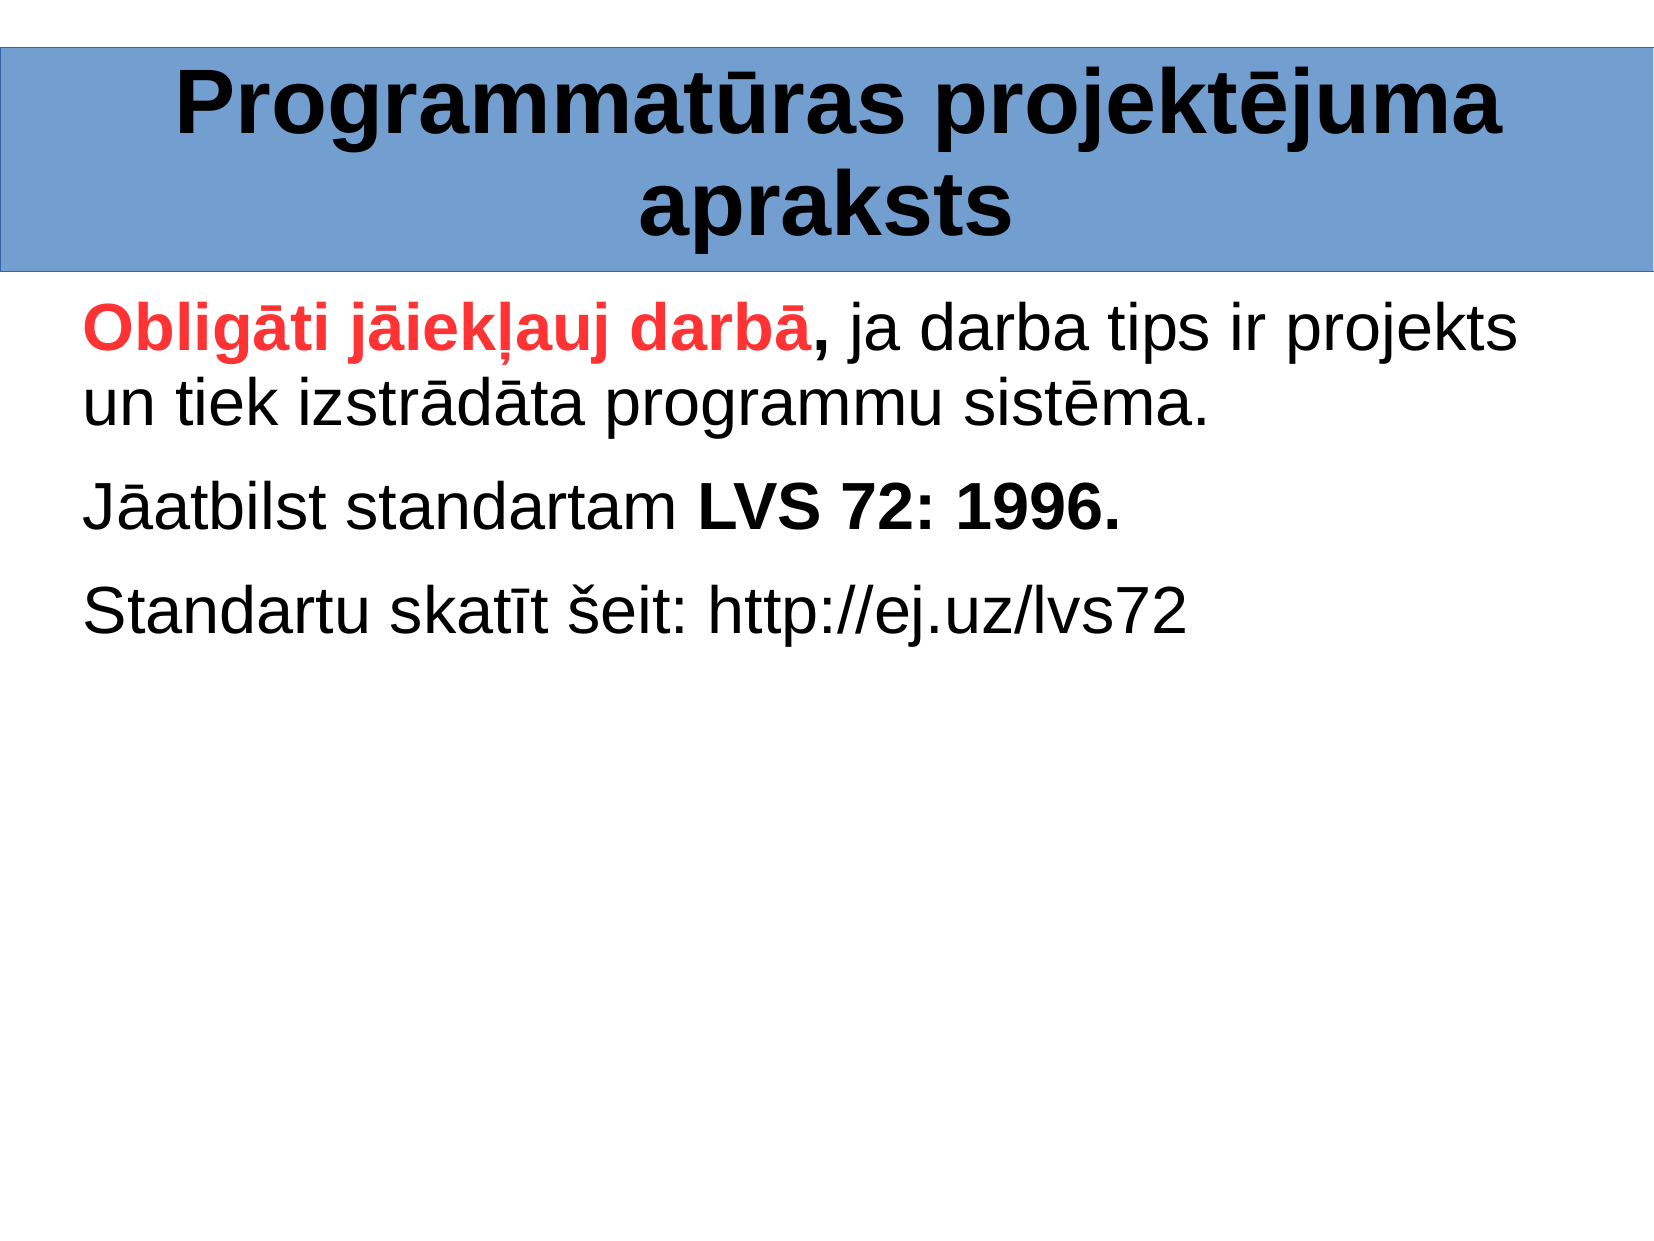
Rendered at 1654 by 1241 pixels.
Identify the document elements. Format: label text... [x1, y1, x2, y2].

title Programmatūras projektējuma apraksts [82, 49, 1571, 257]
text_box [0, 47, 1654, 272]
list Obligāti jāiekļauj darbā, ja darba tips ir projekts un tiek izstrādāta programmu sistēma. Jāatbilst standartam LVS 72: 1996. Standartu skatīt šeit: http://ej.uz/lvs72 [82, 290, 1571, 1123]
